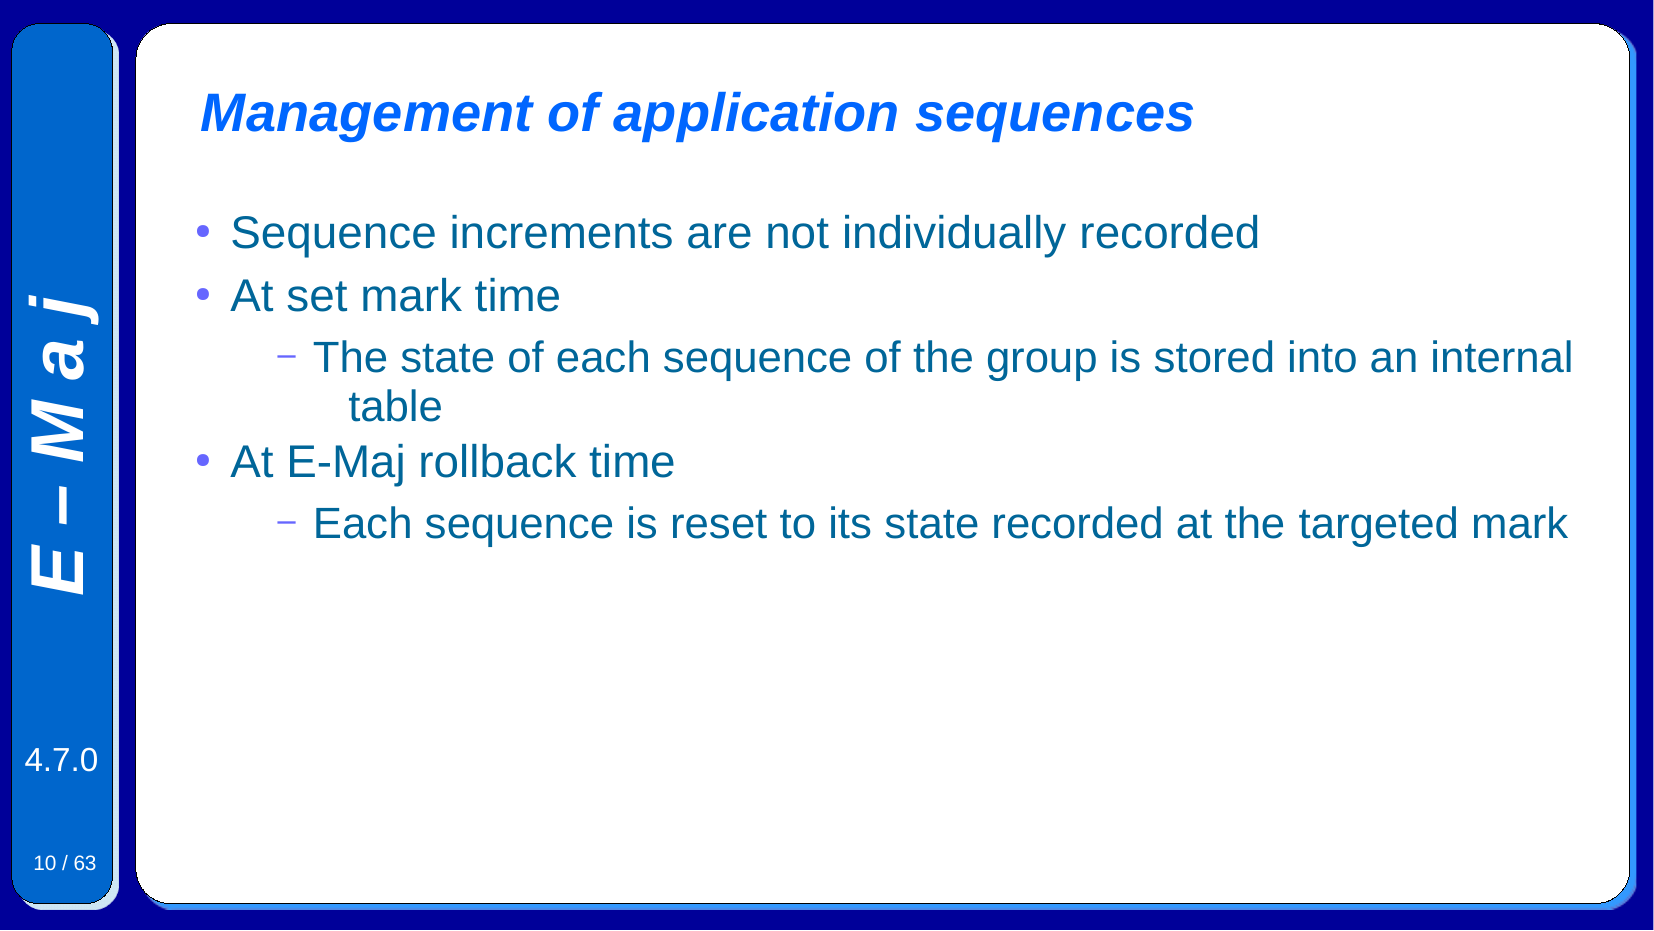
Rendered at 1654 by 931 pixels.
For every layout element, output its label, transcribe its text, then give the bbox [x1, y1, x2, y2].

list Sequence increments are not individually recorded At set mark time The state of each sequence of the group is stored into an internal table At E-Maj rollback time Each sequence is reset to its state recorded at the targeted mark [177, 206, 1587, 827]
title Management of application sequences [200, 34, 1575, 191]
